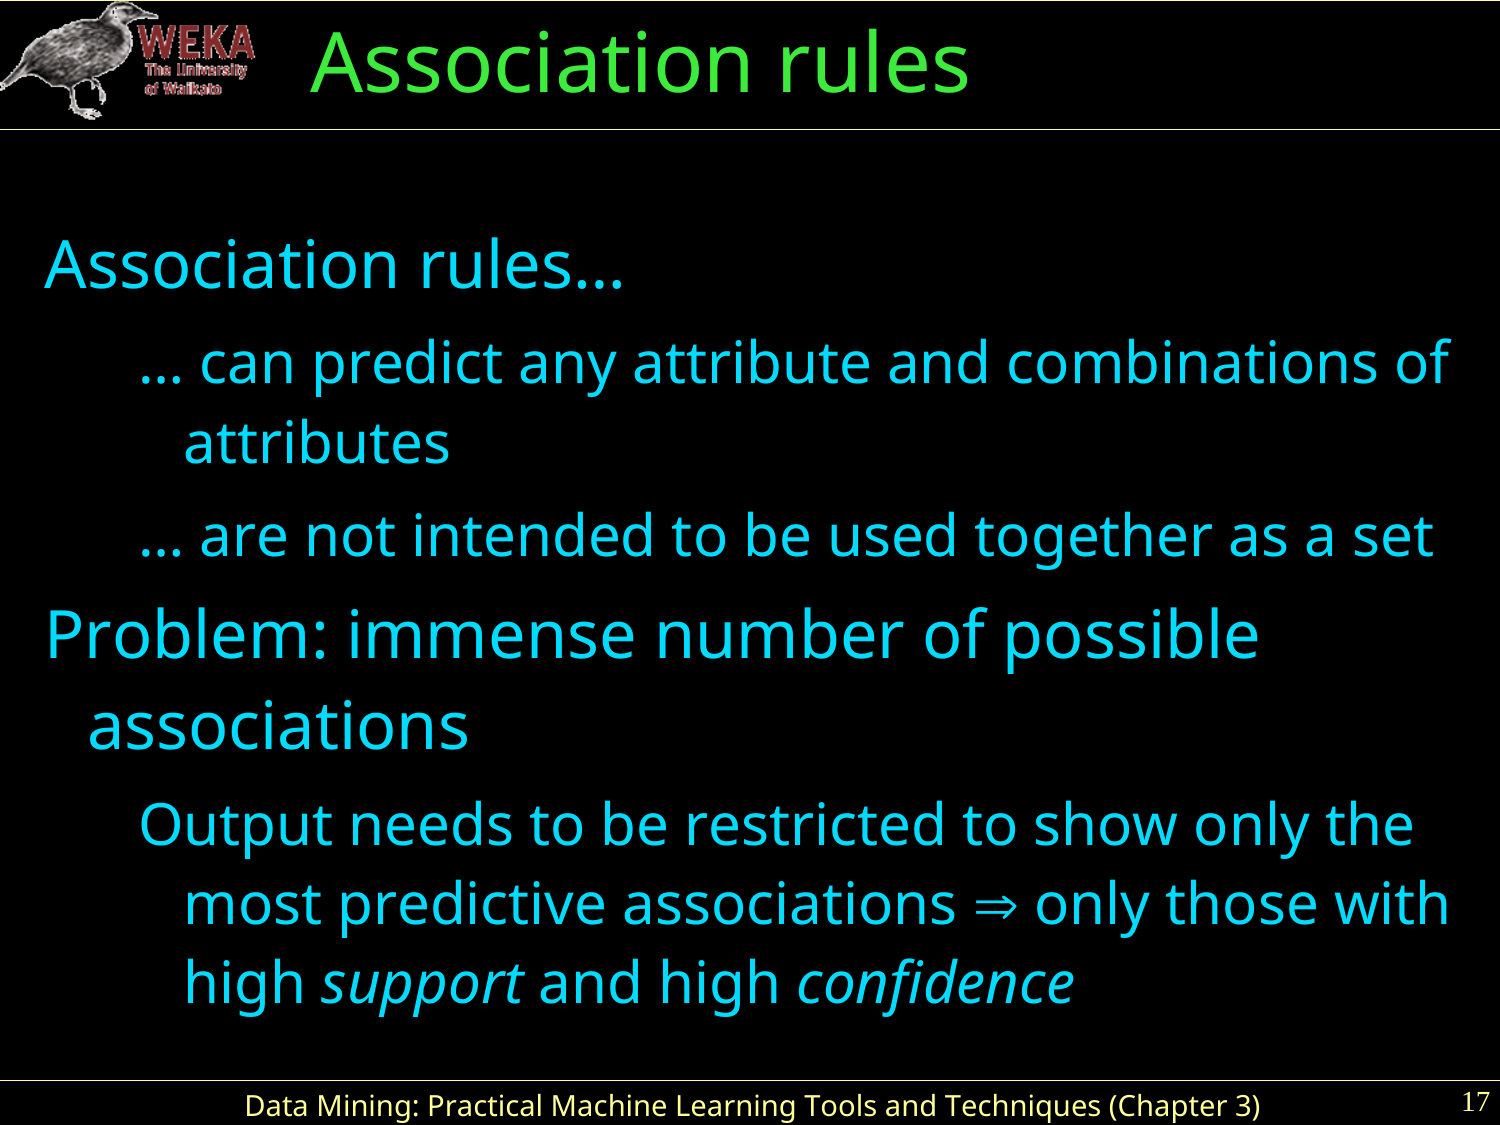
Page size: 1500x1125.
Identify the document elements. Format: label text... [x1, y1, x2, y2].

title Association rules [0, 0, 1341, 148]
list Association rules… … can predict any attribute and combinations of attributes … are not intended to be used together as a set Problem: immense number of possible associations Output needs to be restricted to show only the most predictive associations  only those with high support and high confidence [29, 209, 1477, 945]
